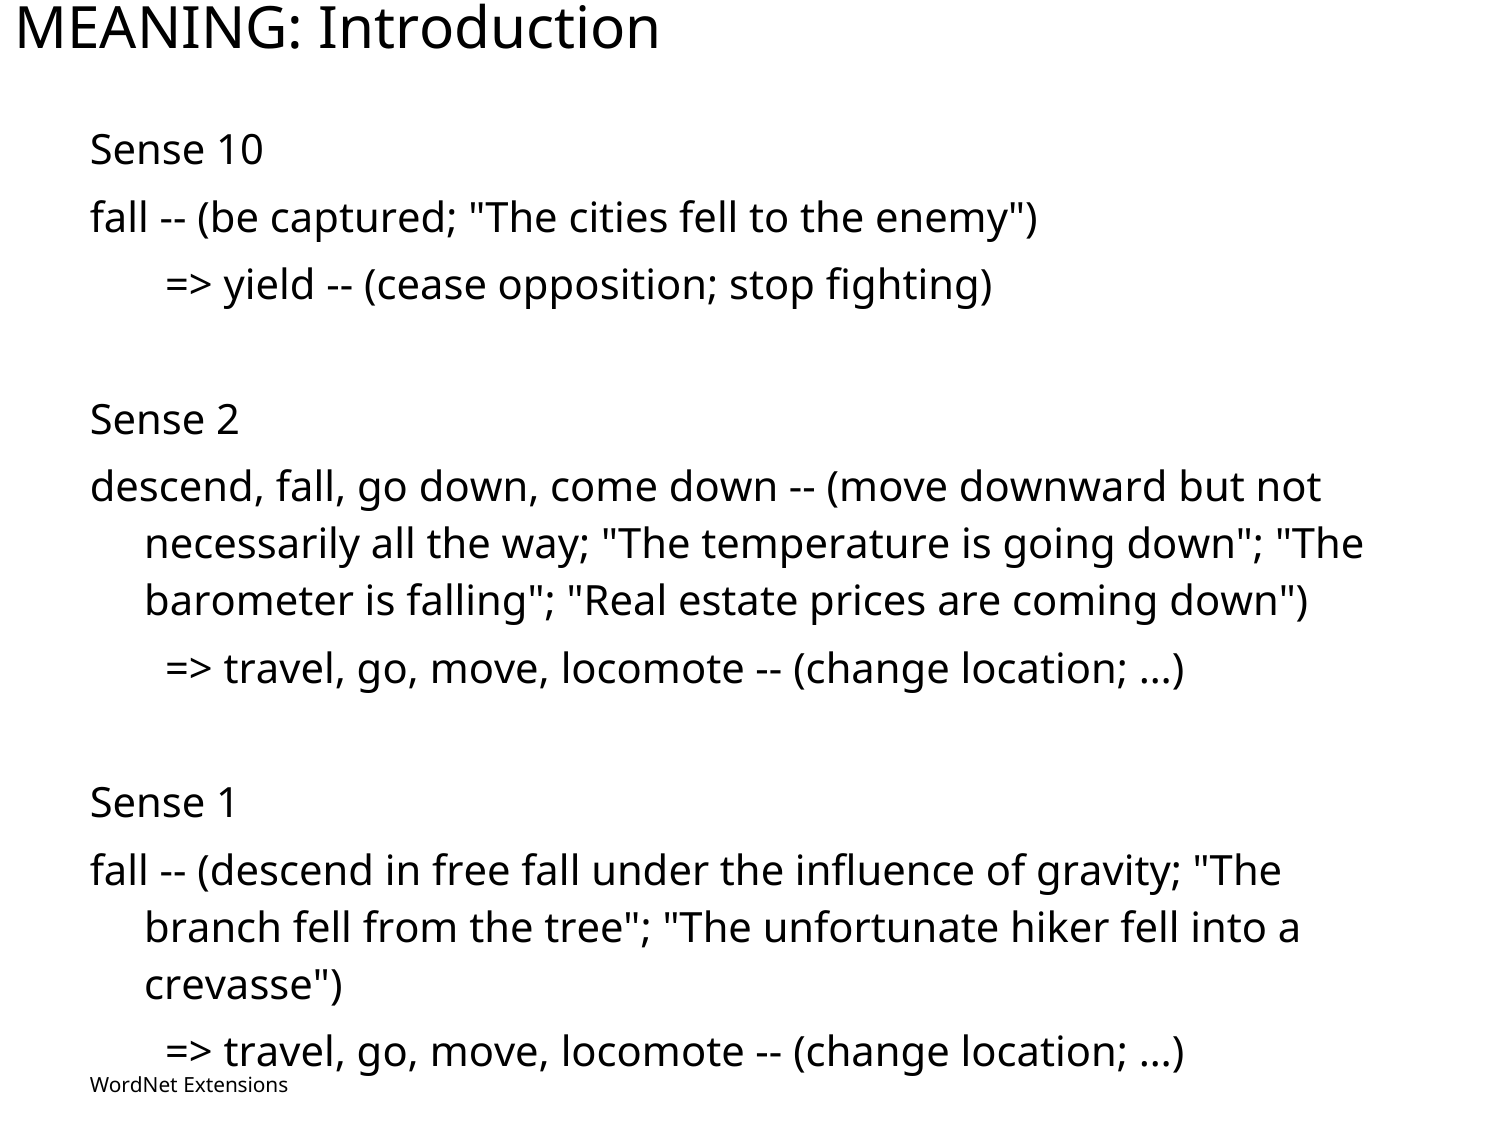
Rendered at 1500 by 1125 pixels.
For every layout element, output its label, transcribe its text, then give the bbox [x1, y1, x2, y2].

list Sense 10 fall -- (be captured; "The cities fell to the enemy") => yield -- (cease opposition; stop fighting) Sense 2 descend, fall, go down, come down -- (move downward but not necessarily all the way; "The temperature is going down"; "The barometer is falling"; "Real estate prices are coming down") => travel, go, move, locomote -- (change location; …) Sense 1 fall -- (descend in free fall under the influence of gravity; "The branch fell from the tree"; "The unfortunate hiker fell into a crevasse") => travel, go, move, locomote -- (change location; …) [75, 112, 1438, 1008]
title MEANING: Introduction [0, 0, 1500, 70]
